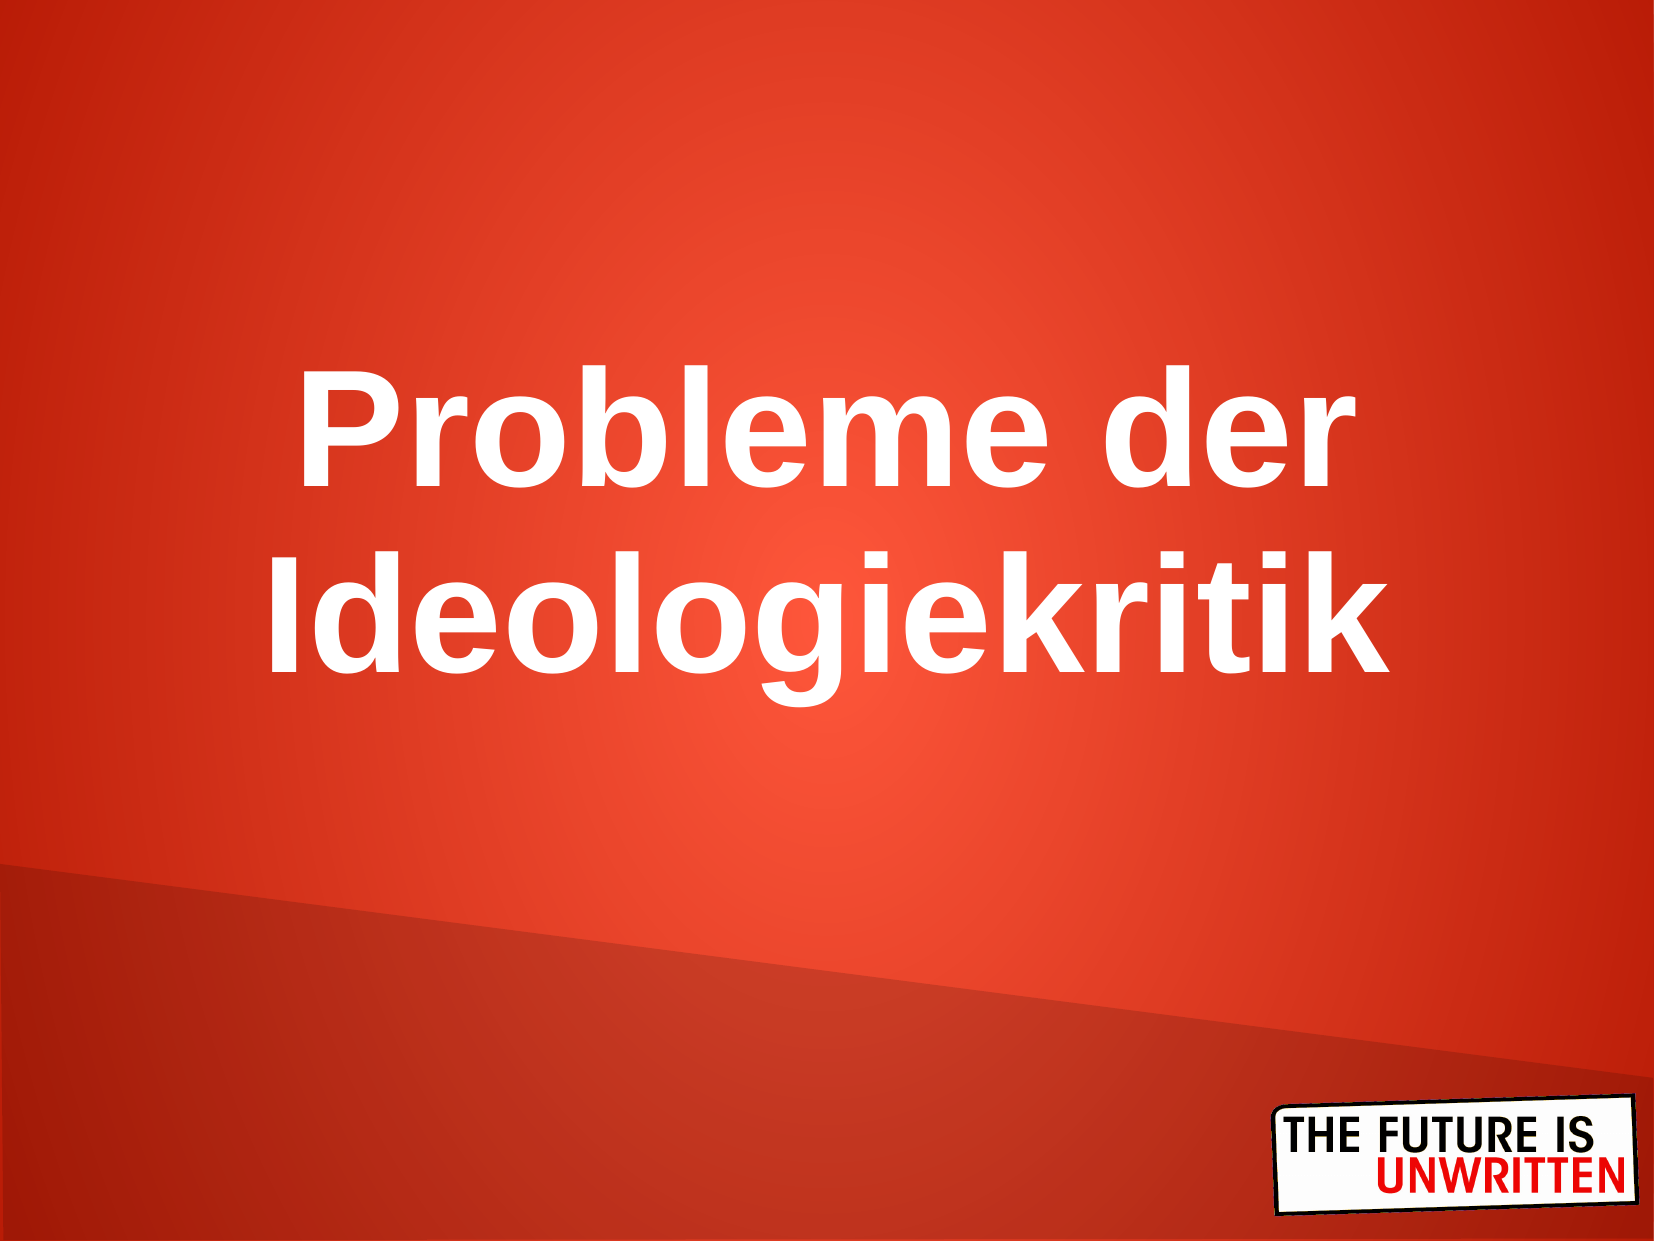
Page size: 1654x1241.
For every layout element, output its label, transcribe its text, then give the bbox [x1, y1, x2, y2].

subtitle Probleme der Ideologiekritik [82, 47, 1571, 997]
picture [1269, 1092, 1640, 1217]
